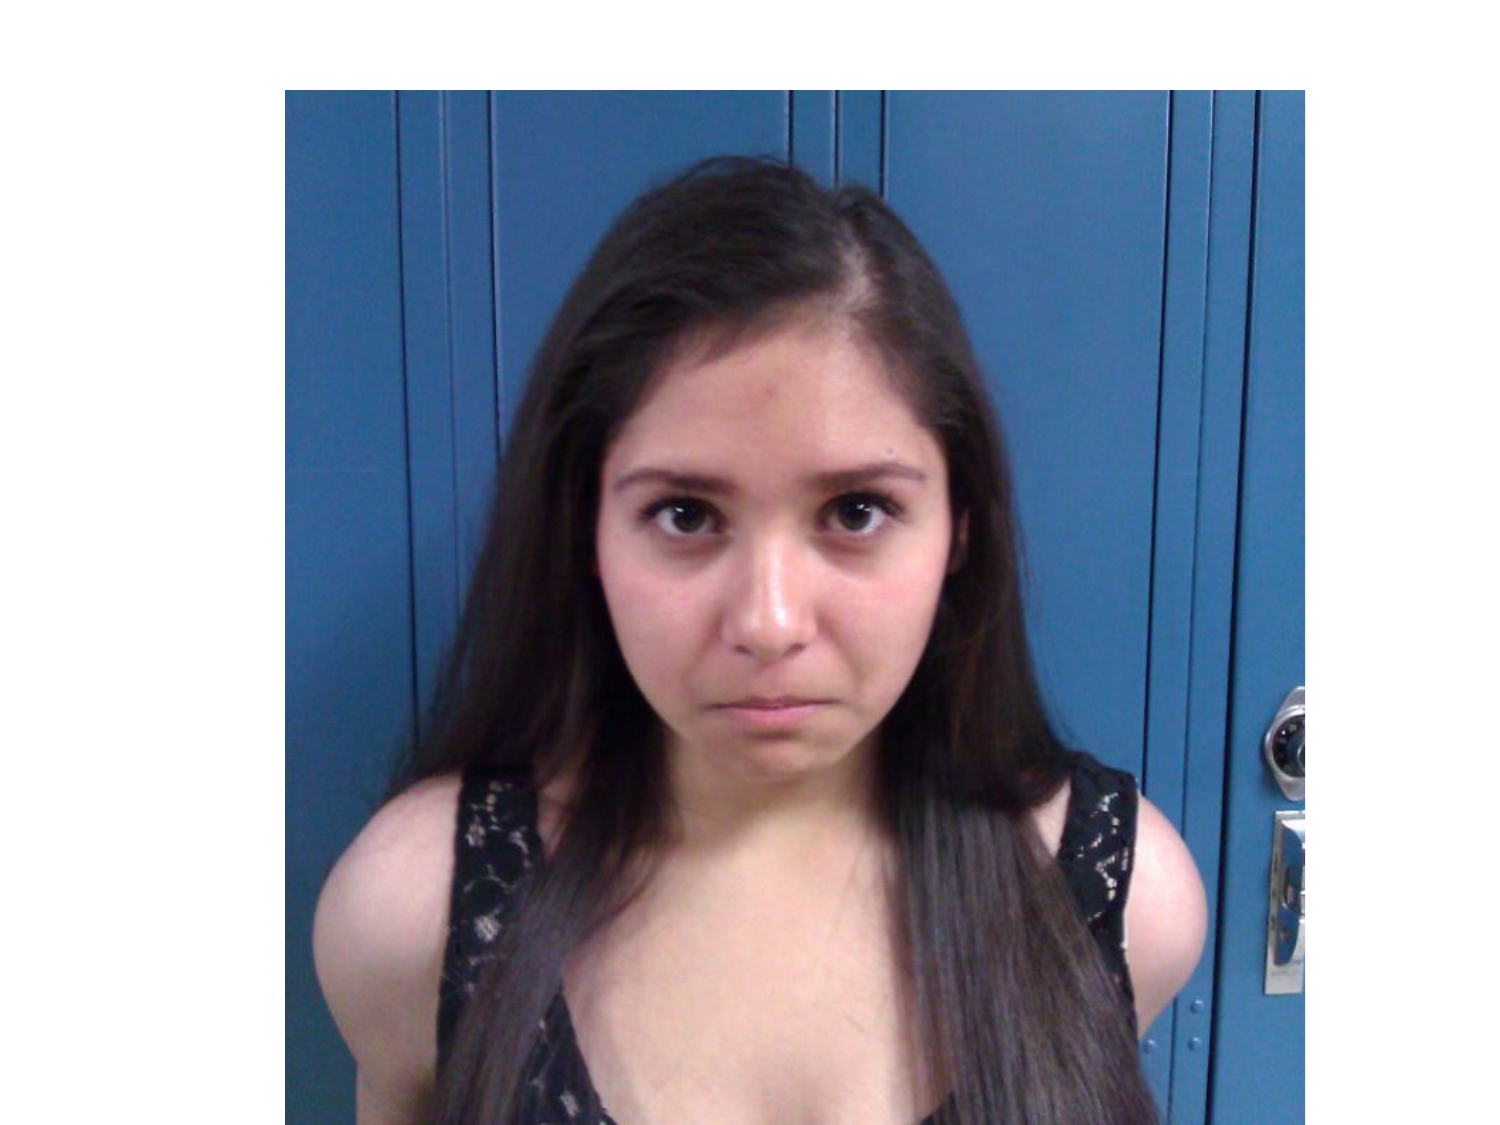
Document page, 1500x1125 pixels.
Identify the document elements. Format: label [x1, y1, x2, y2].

picture [285, 90, 1306, 1125]
